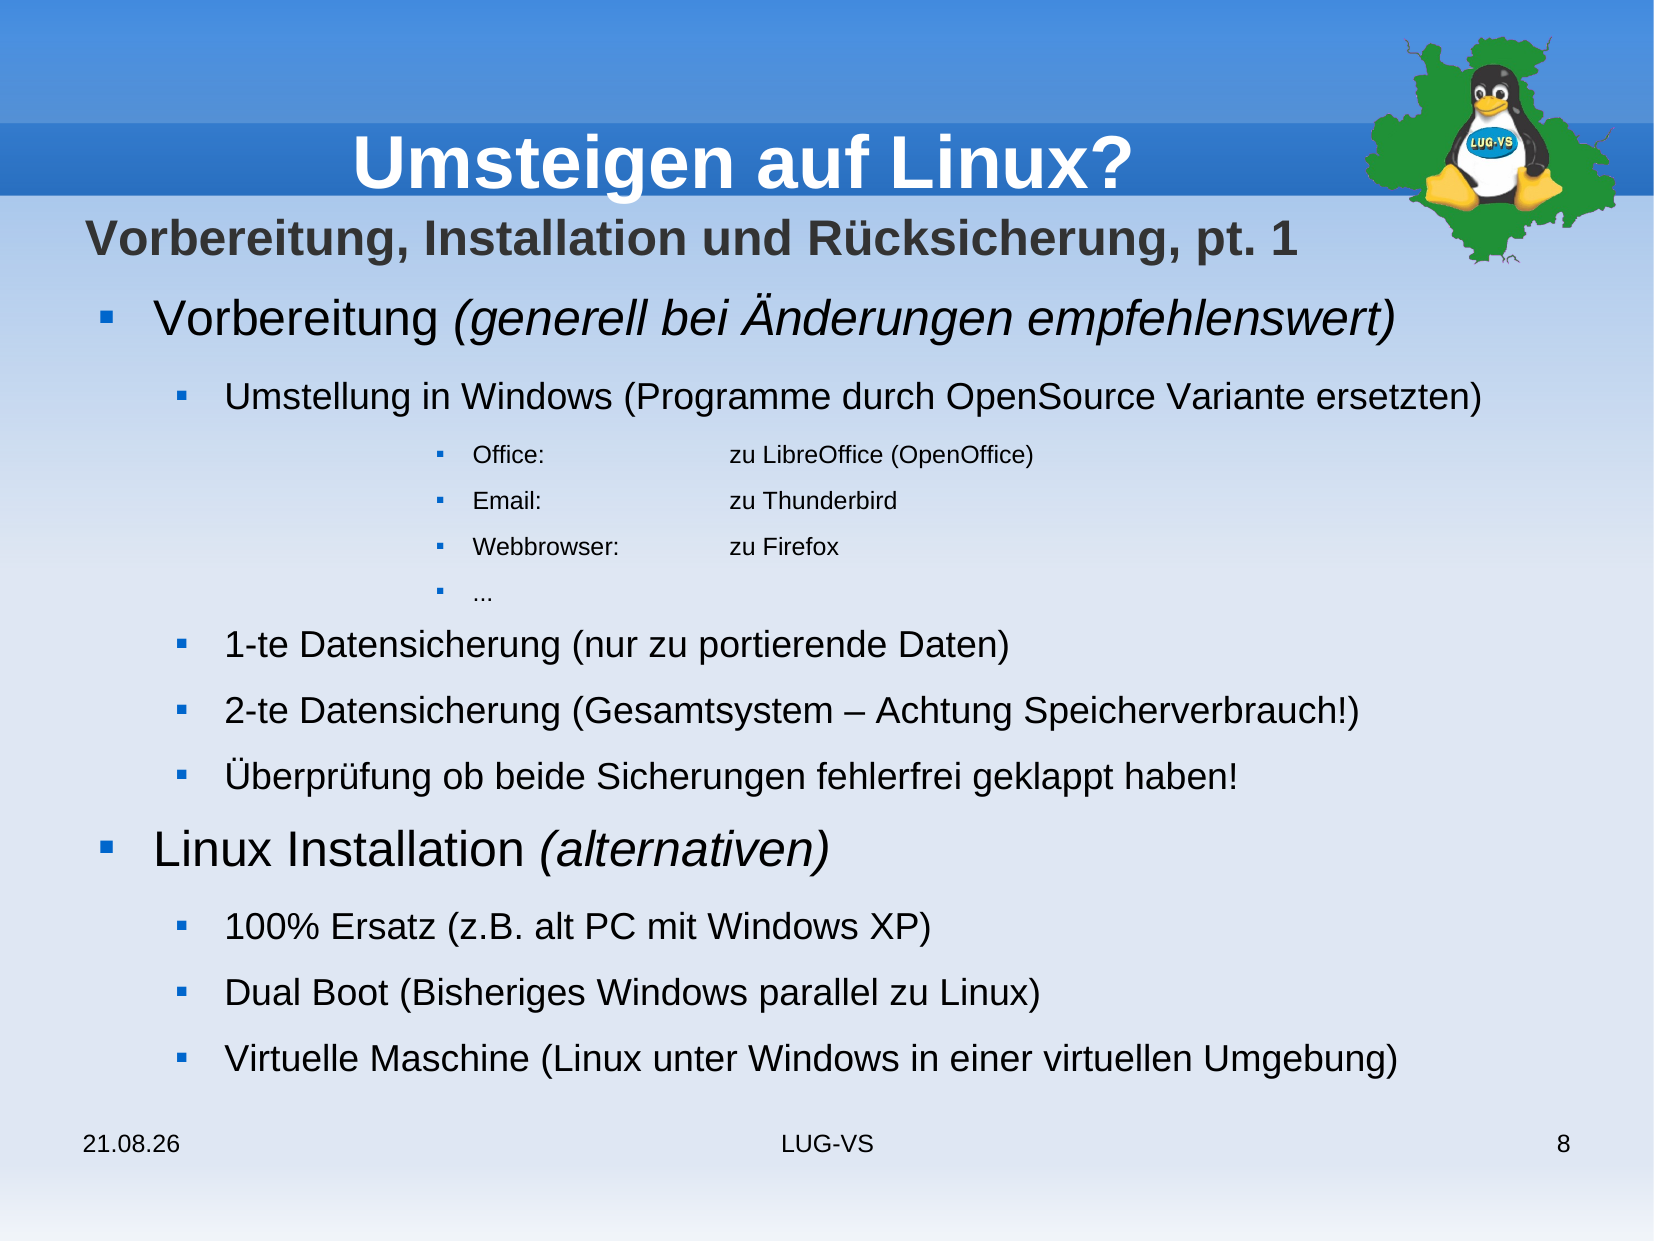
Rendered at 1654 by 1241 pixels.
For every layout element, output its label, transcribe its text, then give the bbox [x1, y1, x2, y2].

picture [0, 0, 1654, 1241]
title Umsteigen auf Linux? [0, 59, 1489, 267]
picture [1489, 137, 1512, 149]
list Vorbereitung (generell bei Änderungen empfehlenswert) Umstellung in Windows (Programme durch OpenSource Variante ersetzten) Office: zu LibreOffice (OpenOffice) Email: zu Thunderbird Webbrowser: zu Firefox ... 1-te Datensicherung (nur zu portierende Daten) 2-te Datensicherung (Gesamtsystem – Achtung Speicherverbrauch!) Überprüfung ob beide Sicherungen fehlerfrei geklappt haben! Linux Installation (alternativen) 100% Ersatz (z.B. alt PC mit Windows XP) Dual Boot (Bisheriges Windows parallel zu Linux) Virtuelle Maschine (Linux unter Windows in einer virtuellen Umgebung) [82, 290, 1571, 1159]
text_box Vorbereitung, Installation und Rücksicherung, pt. 1 [14, 209, 1418, 266]
